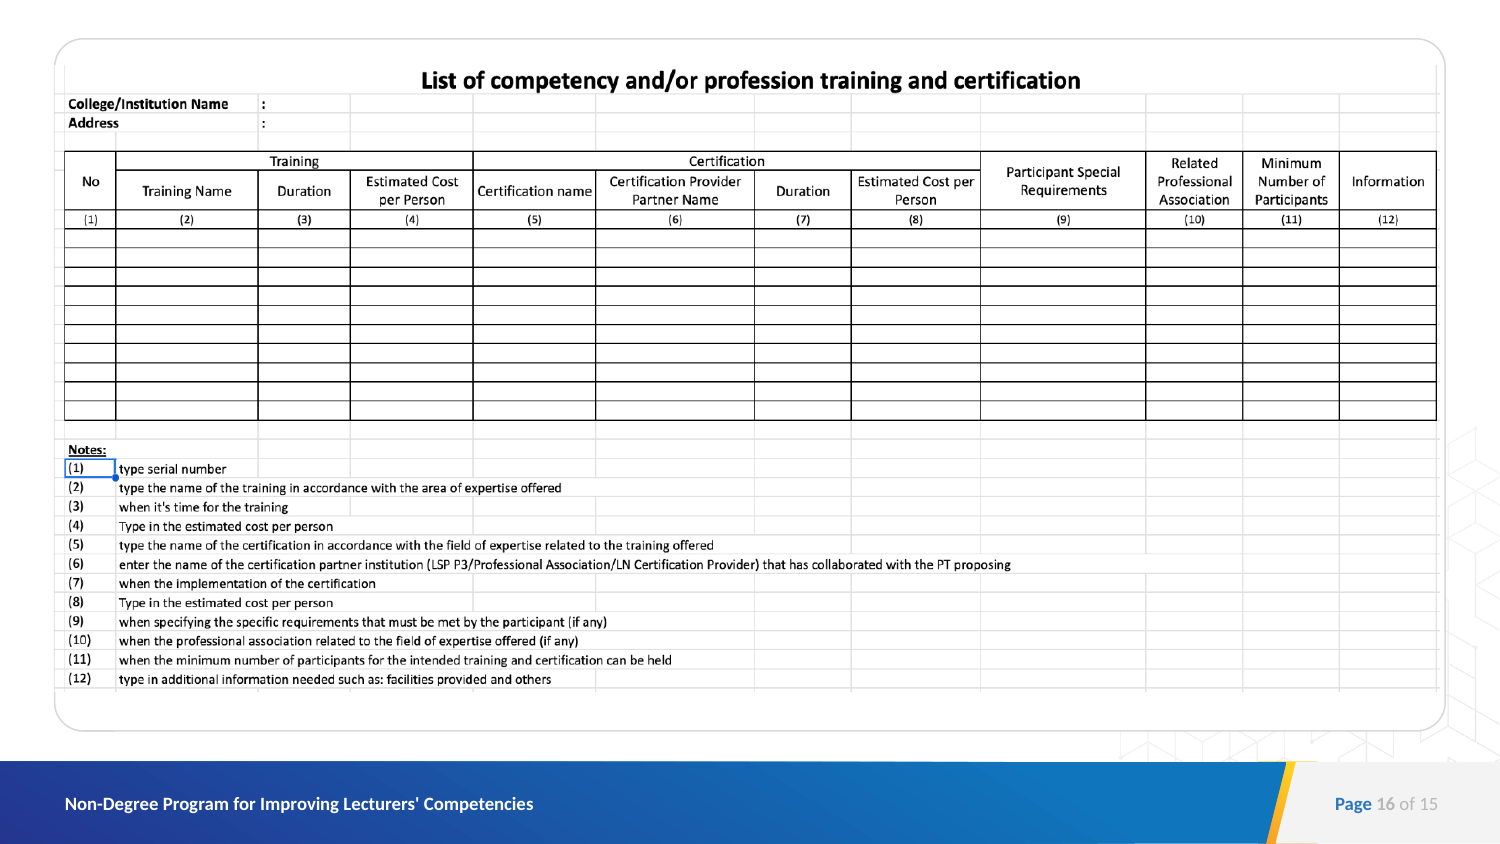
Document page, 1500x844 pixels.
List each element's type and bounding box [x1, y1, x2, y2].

text_box [54, 38, 1446, 731]
picture [54, 65, 1440, 692]
